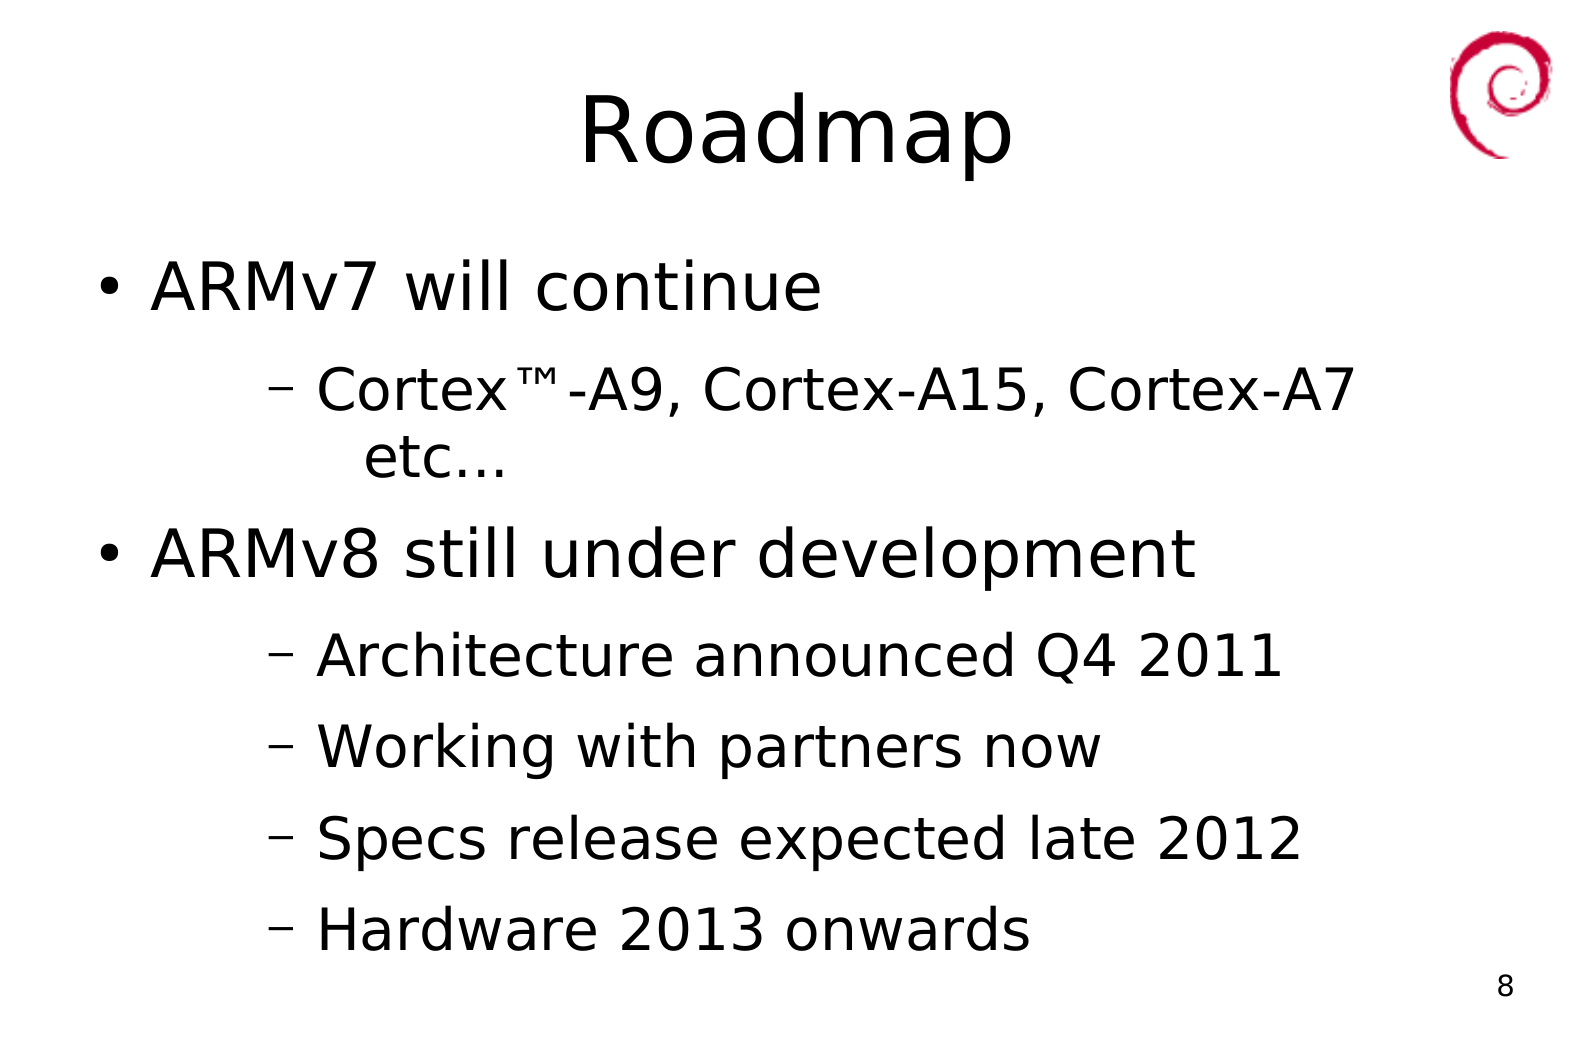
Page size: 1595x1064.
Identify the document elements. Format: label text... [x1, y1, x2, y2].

list ARMv7 will continue Cortex™-A9, Cortex-A15, Cortex-A7 etc... ARMv8 still under development Architecture announced Q4 2011 Working with partners now Specs release expected late 2012 Hardware 2013 onwards [79, 248, 1515, 965]
title Roadmap [79, 49, 1515, 213]
picture [1450, 31, 1555, 159]
